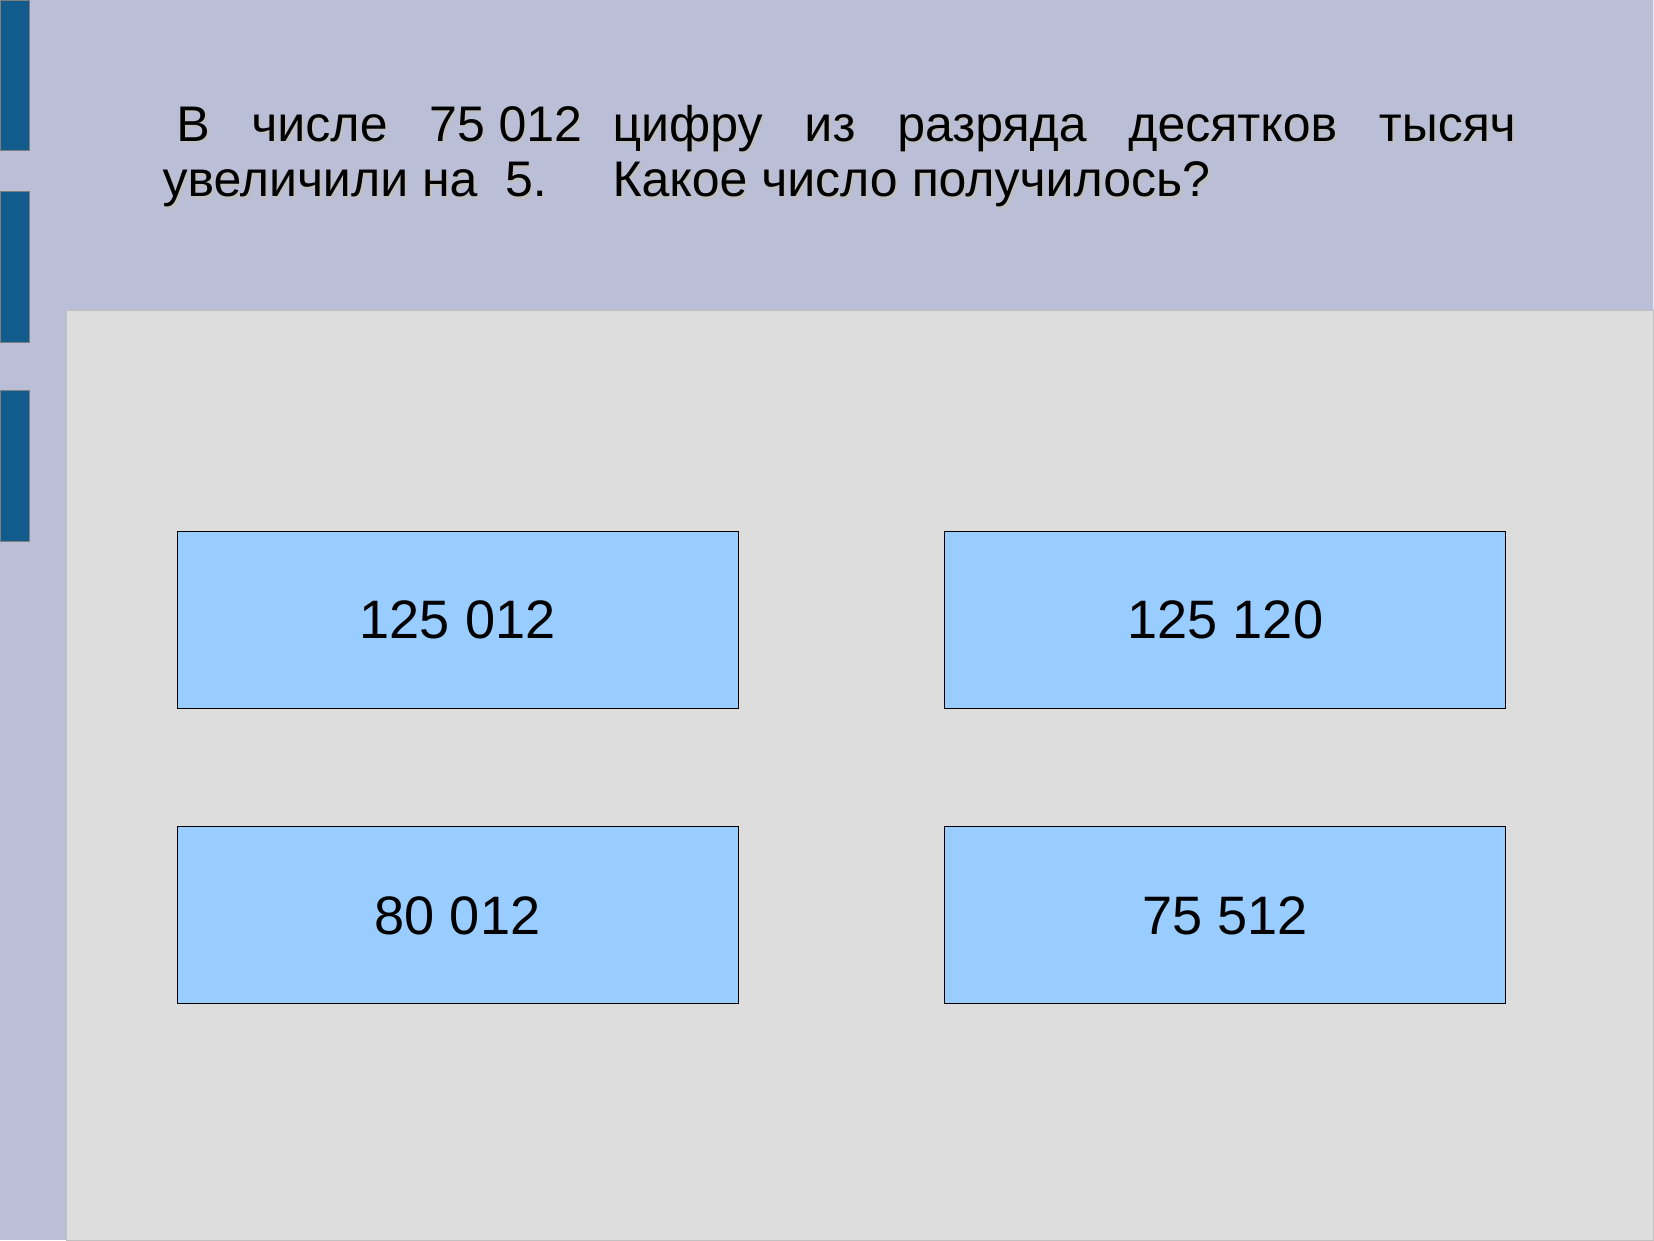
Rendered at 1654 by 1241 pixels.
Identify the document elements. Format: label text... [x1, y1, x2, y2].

text_box 75 512 [944, 826, 1506, 1004]
text_box 125 012 [177, 531, 739, 709]
text_box 80 012 [177, 826, 739, 1004]
text_box В числе 75 012 цифру из разряда десятков тысяч увеличили на 5. Какое число получилось? [147, 88, 1565, 403]
text_box 125 120 [944, 531, 1506, 709]
